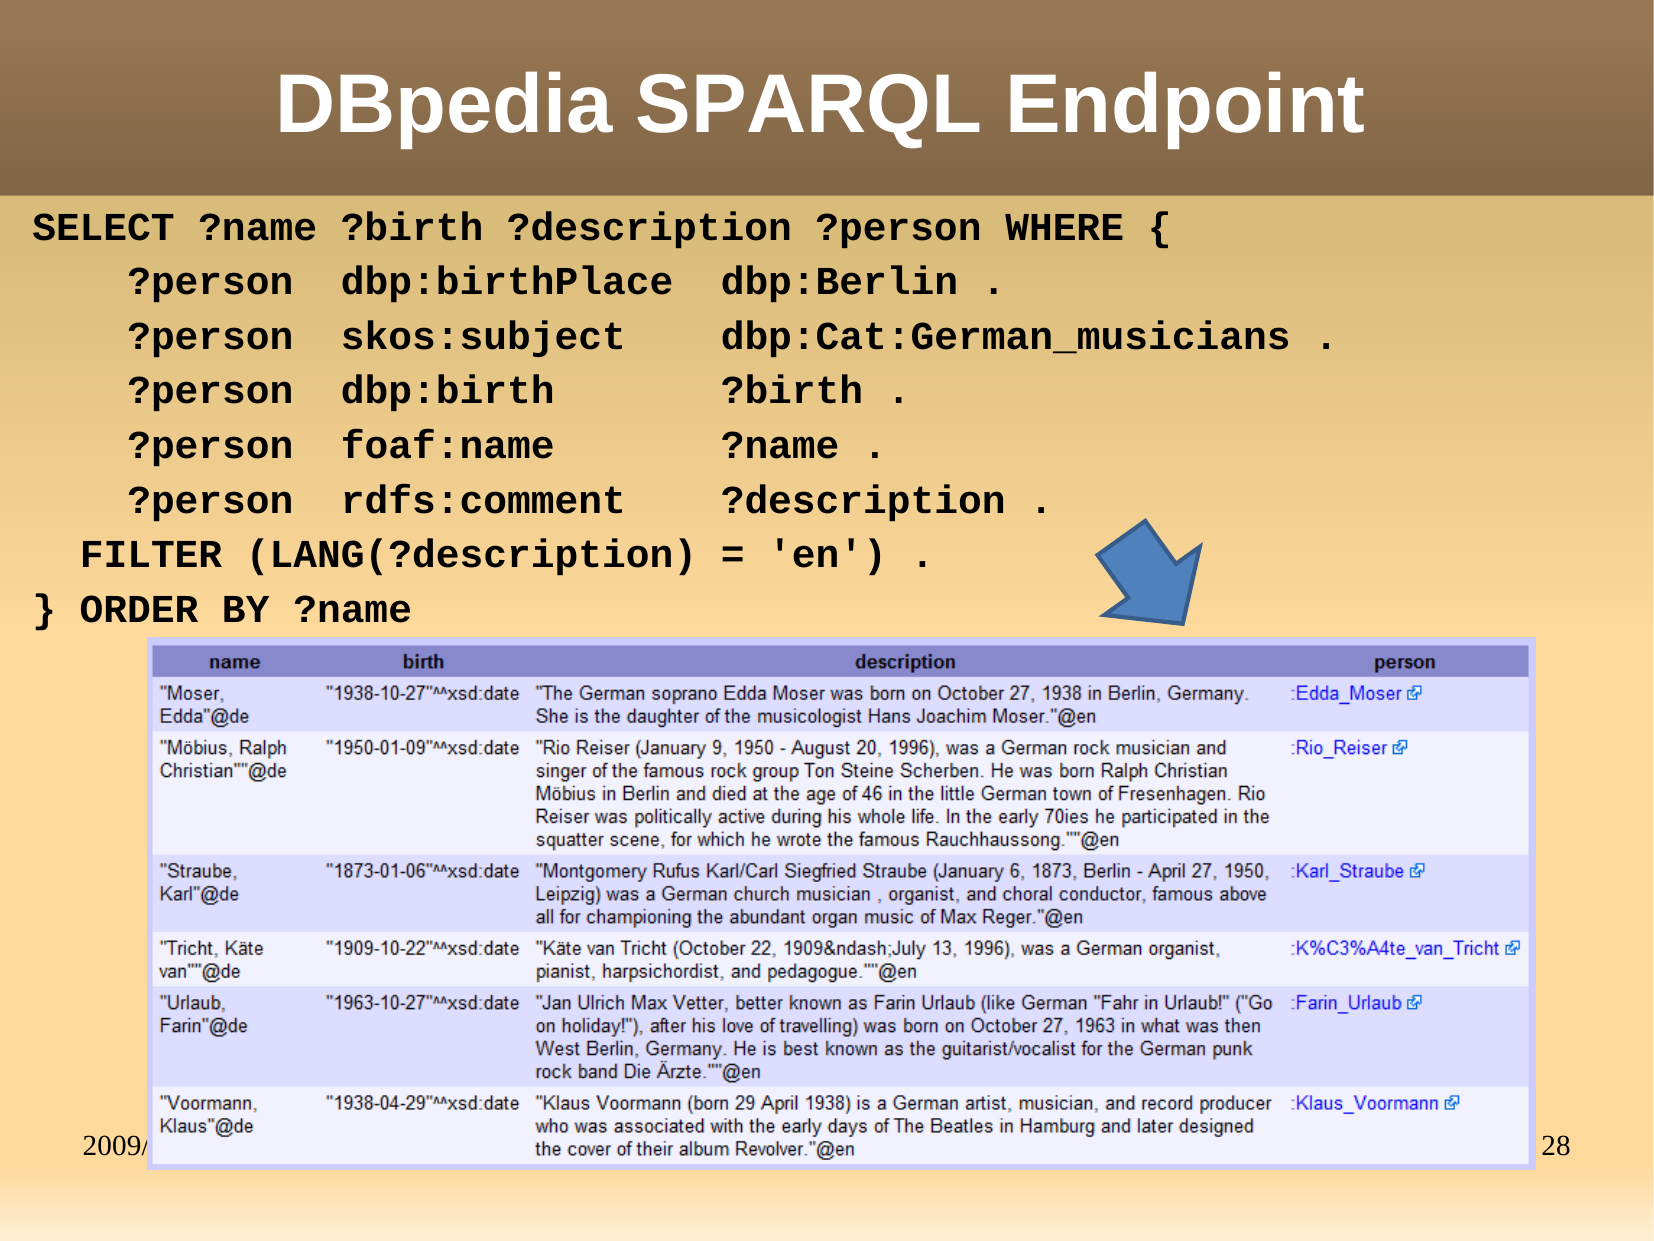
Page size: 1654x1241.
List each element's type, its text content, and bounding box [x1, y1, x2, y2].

title DBpedia SPARQL Endpoint [76, 7, 1565, 200]
list SELECT ?name ?birth ?description ?person WHERE { ?person dbp:birthPlace dbp:Berlin . ?person skos:subject dbp:Cat:German_musicians . ?person dbp:birth ?birth . ?person foaf:name ?name . ?person rdfs:comment ?description . FILTER (LANG(?description) = 'en') . } ORDER BY ?name [17, 199, 1483, 692]
text_box [1097, 520, 1200, 624]
picture [0, 0, 1654, 1241]
